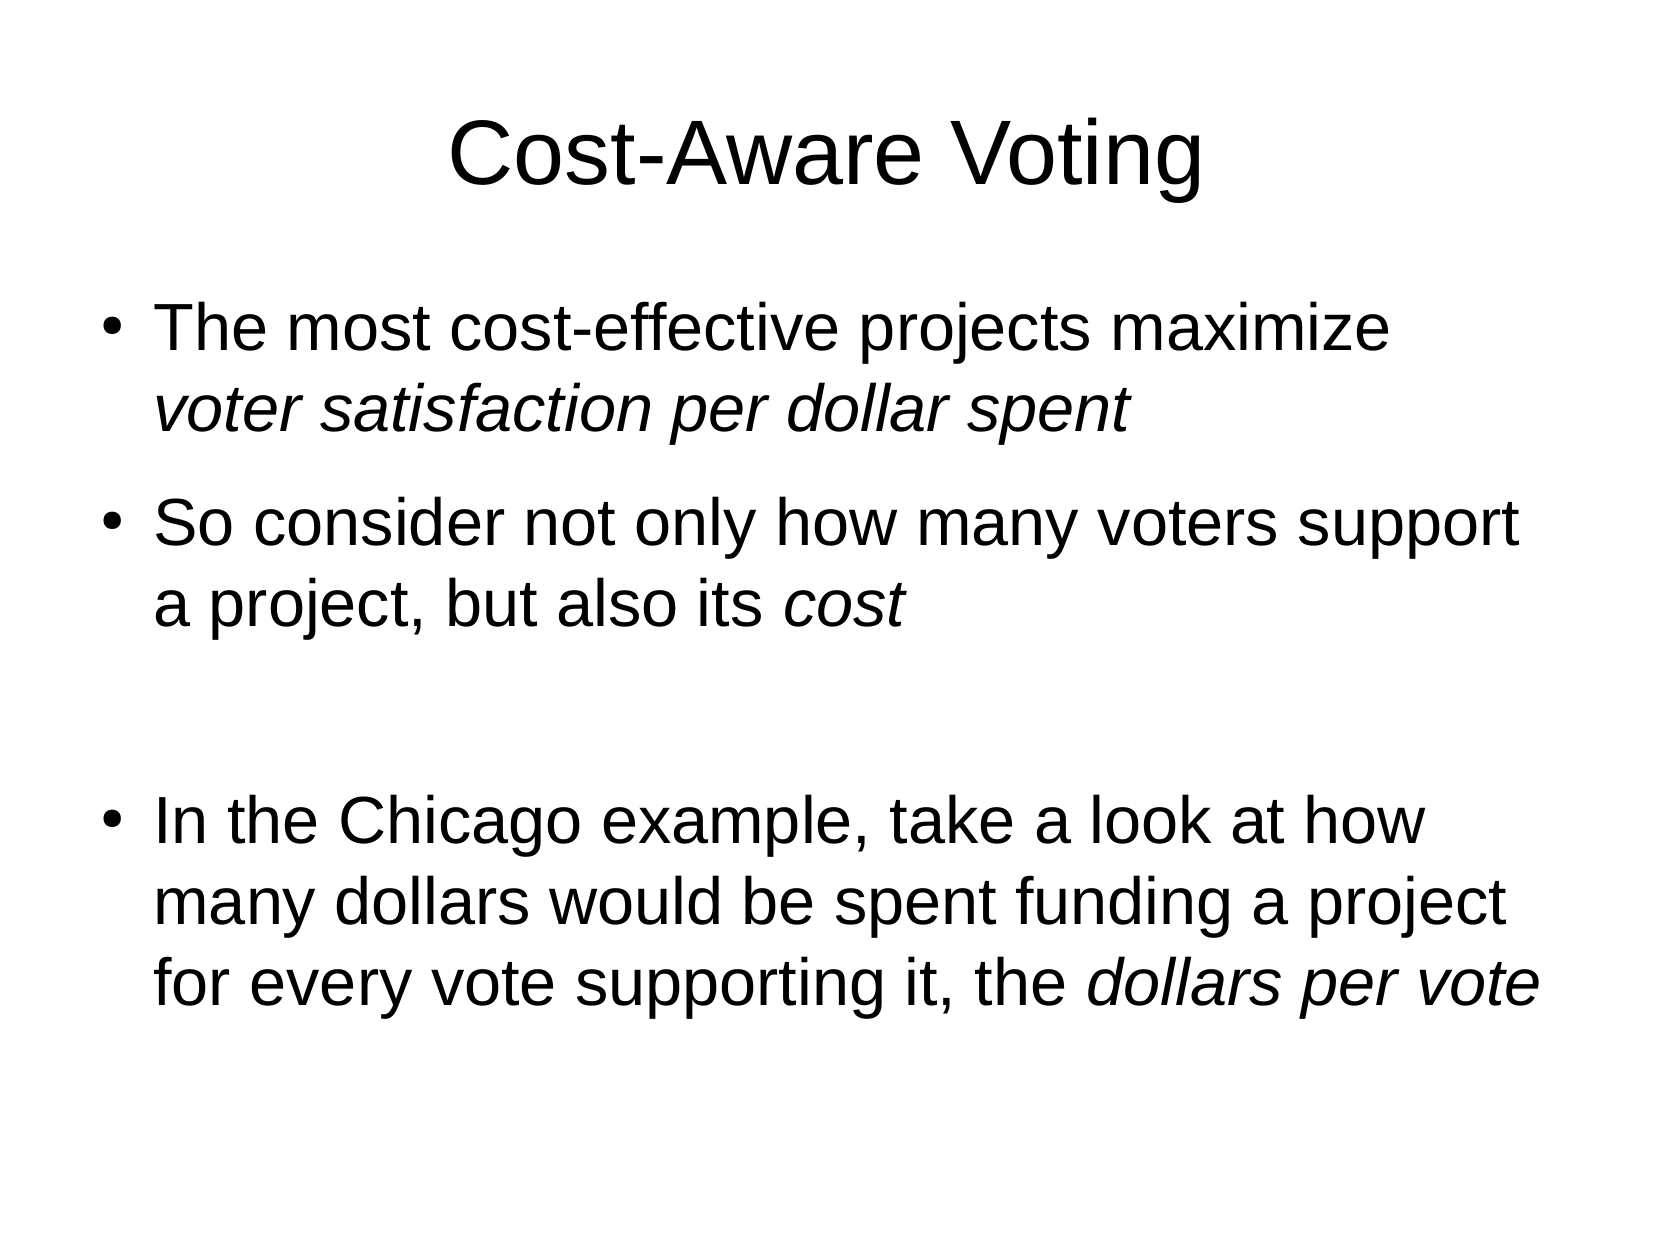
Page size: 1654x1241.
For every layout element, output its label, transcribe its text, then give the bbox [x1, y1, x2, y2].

title Cost-Aware Voting [82, 49, 1571, 257]
list The most cost-effective projects maximize voter satisfaction per dollar spent So consider not only how many voters support a project, but also its cost In the Chicago example, take a look at how many dollars would be spent funding a project for every vote supporting it, the dollars per vote [82, 290, 1571, 1109]
